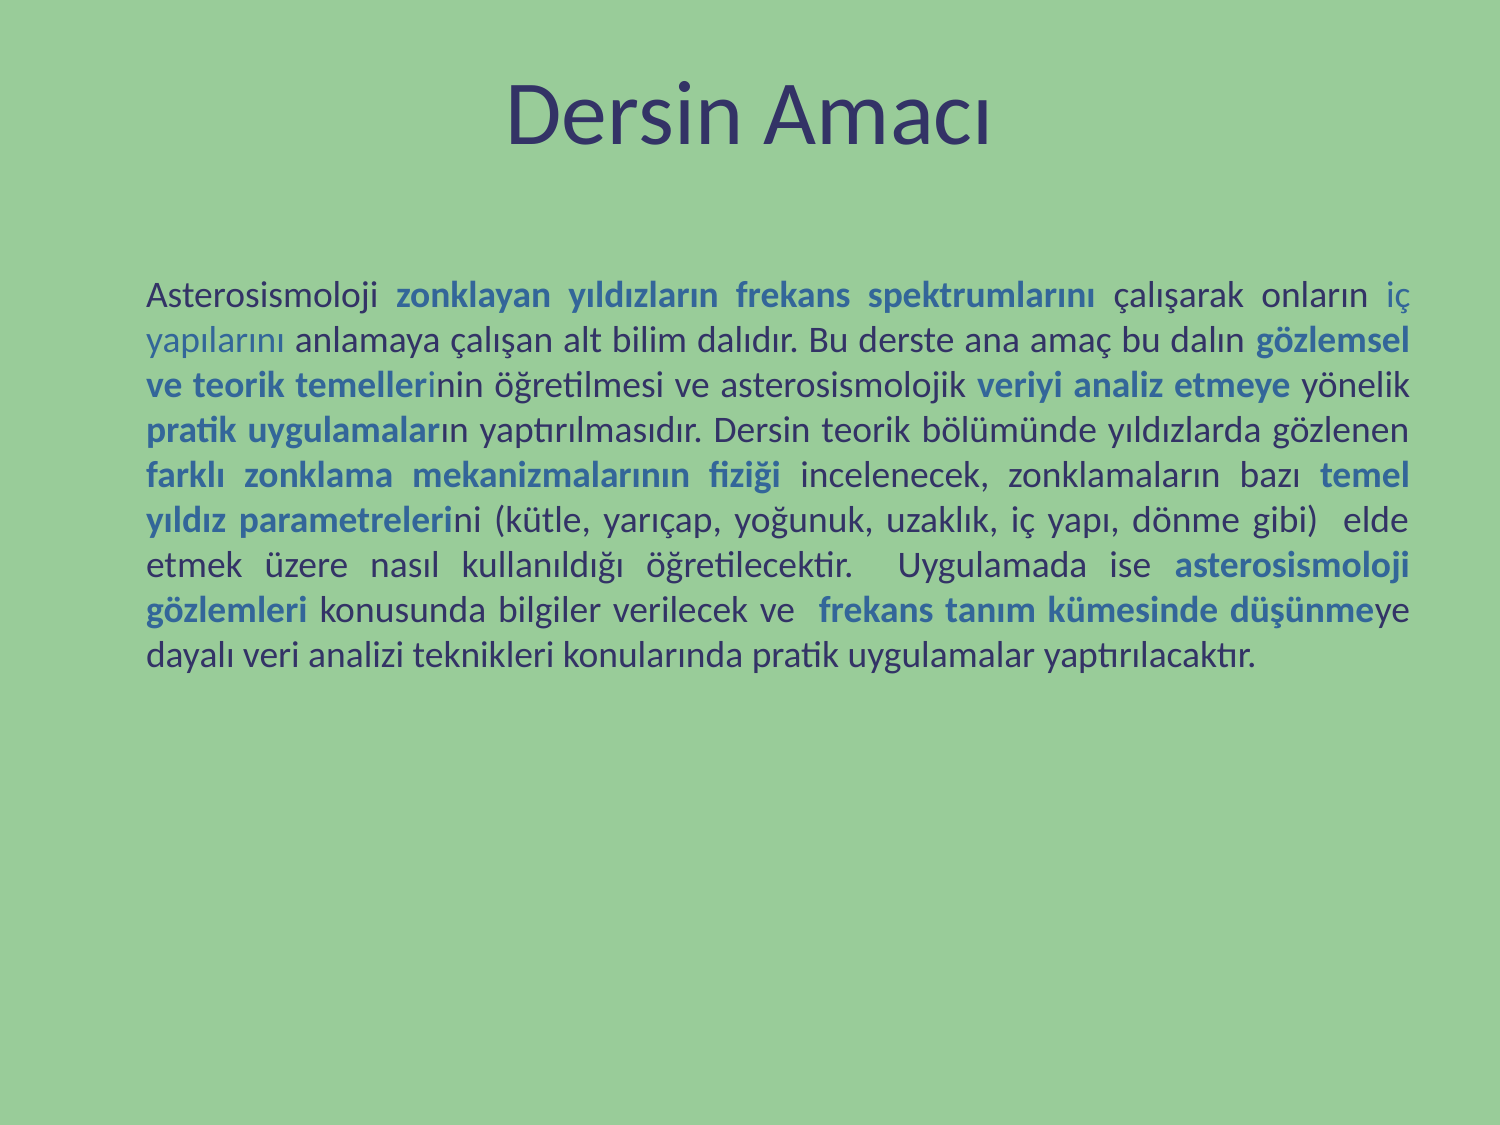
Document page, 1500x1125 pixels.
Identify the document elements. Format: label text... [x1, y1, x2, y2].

title Dersin Amacı [75, 45, 1425, 233]
list Asterosismoloji zonklayan yıldızların frekans spektrumlarını çalışarak onların iç yapılarını anlamaya çalışan alt bilim dalıdır. Bu derste ana amaç bu dalın gözlemsel ve teorik temellerinin öğretilmesi ve asterosismolojik veriyi analiz etmeye yönelik pratik uygulamaların yaptırılmasıdır. Dersin teorik bölümünde yıldızlarda gözlenen farklı zonklama mekanizmalarının fiziği incelenecek, zonklamaların bazı temel yıldız parametrelerini (kütle, yarıçap, yoğunuk, uzaklık, iç yapı, dönme gibi) elde etmek üzere nasıl kullanıldığı öğretilecektir. Uygulamada ise asterosismoloji gözlemleri konusunda bilgiler verilecek ve frekans tanım kümesinde düşünmeye dayalı veri analizi teknikleri konularında pratik uygulamalar yaptırılacaktır. [75, 262, 1425, 721]
